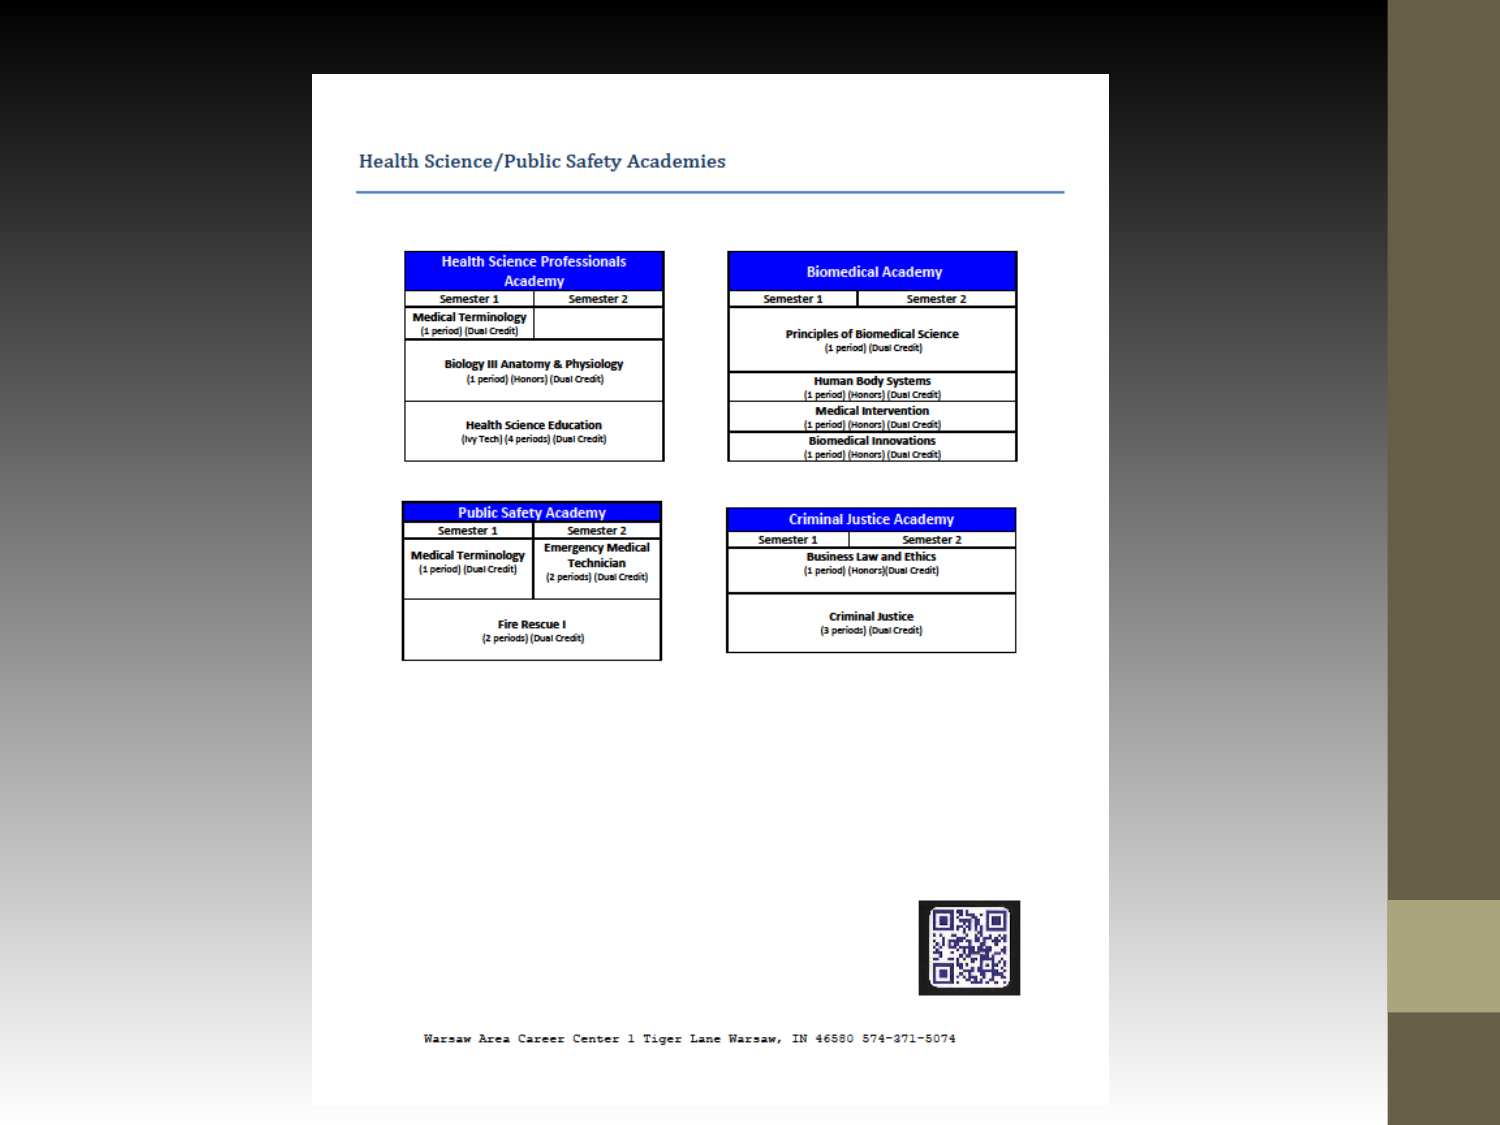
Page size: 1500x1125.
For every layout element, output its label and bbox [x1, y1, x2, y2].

picture [312, 75, 1109, 1105]
